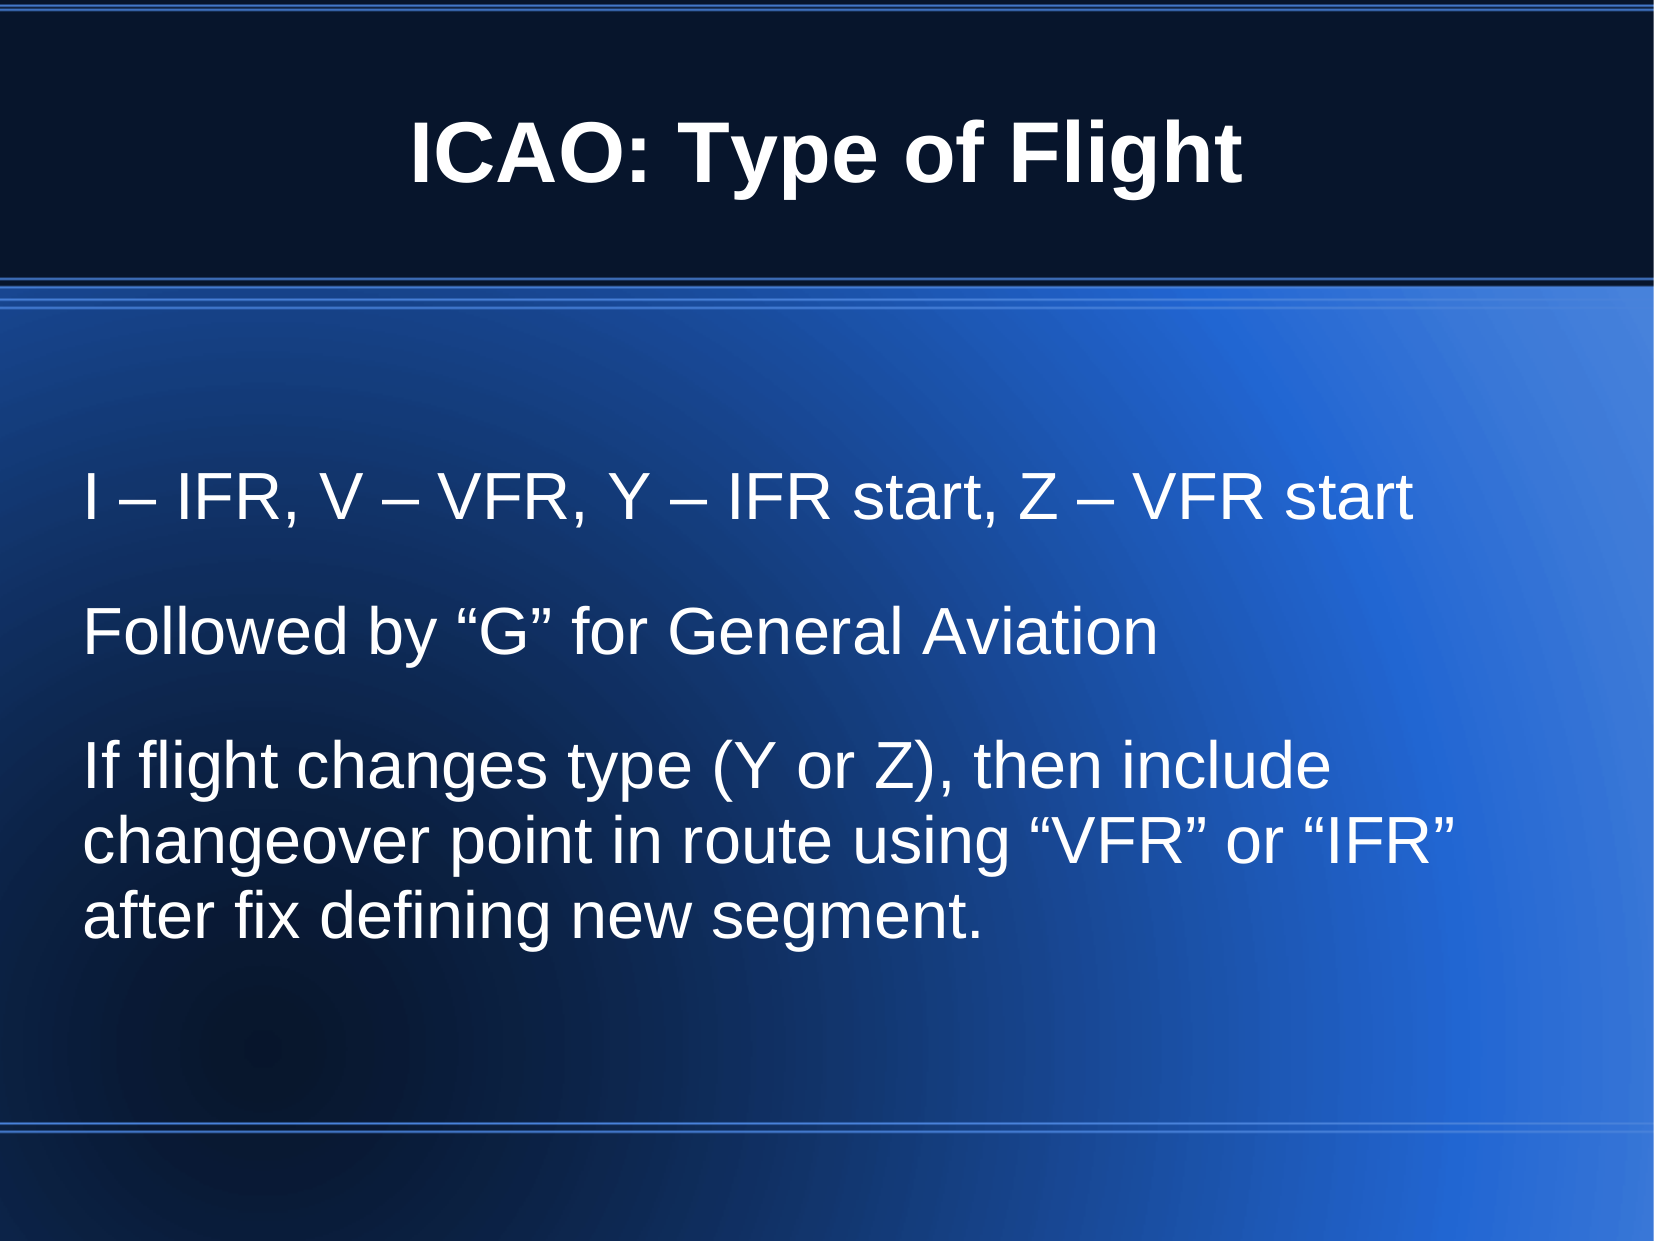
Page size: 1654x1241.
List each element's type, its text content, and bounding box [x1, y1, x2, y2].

picture [0, 0, 1654, 1241]
list I – IFR, V – VFR, Y – IFR start, Z – VFR start Followed by “G” for General Aviation If flight changes type (Y or Z), then include changeover point in route using “VFR” or “IFR” after fix defining new segment. [82, 355, 1571, 1058]
title ICAO: Type of Flight [82, 49, 1571, 257]
